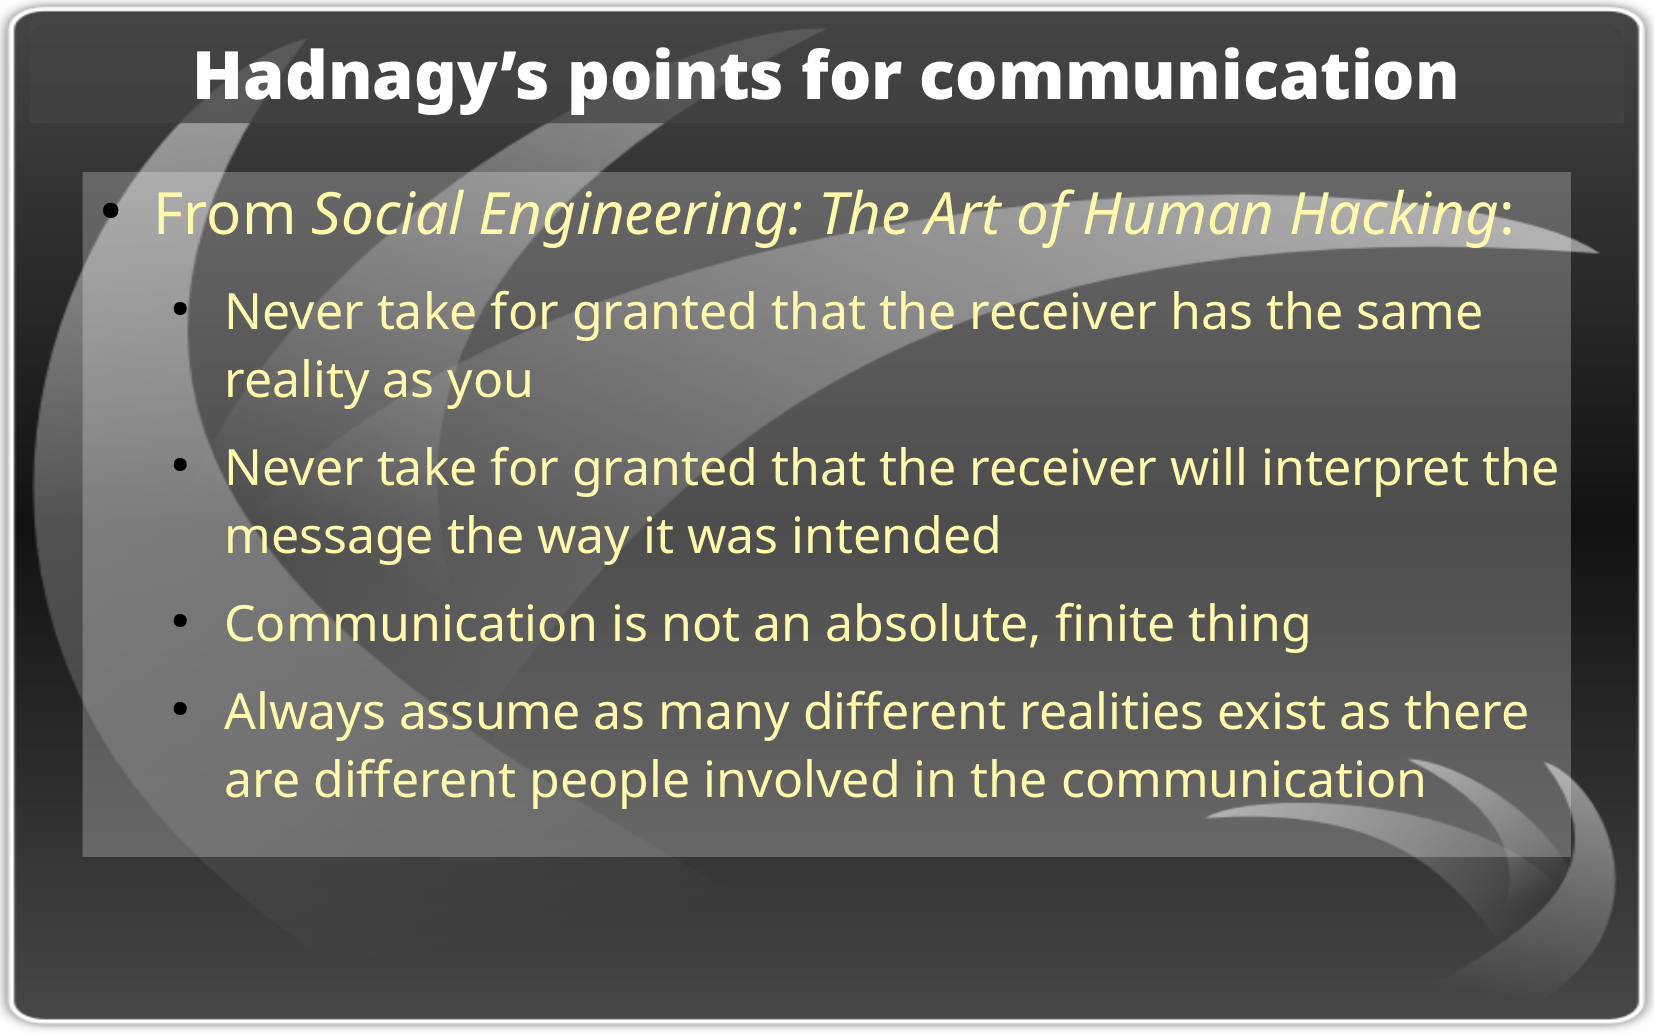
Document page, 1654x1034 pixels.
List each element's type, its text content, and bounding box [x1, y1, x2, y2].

list From Social Engineering: The Art of Human Hacking: Never take for granted that the receiver has the same reality as you Never take for granted that the receiver will interpret the message the way it was intended Communication is not an absolute, finite thing Always assume as many different realities exist as there are different people involved in the communication [82, 172, 1571, 857]
picture [0, 0, 1654, 1034]
title Hadnagy’s points for communication [29, 24, 1625, 124]
